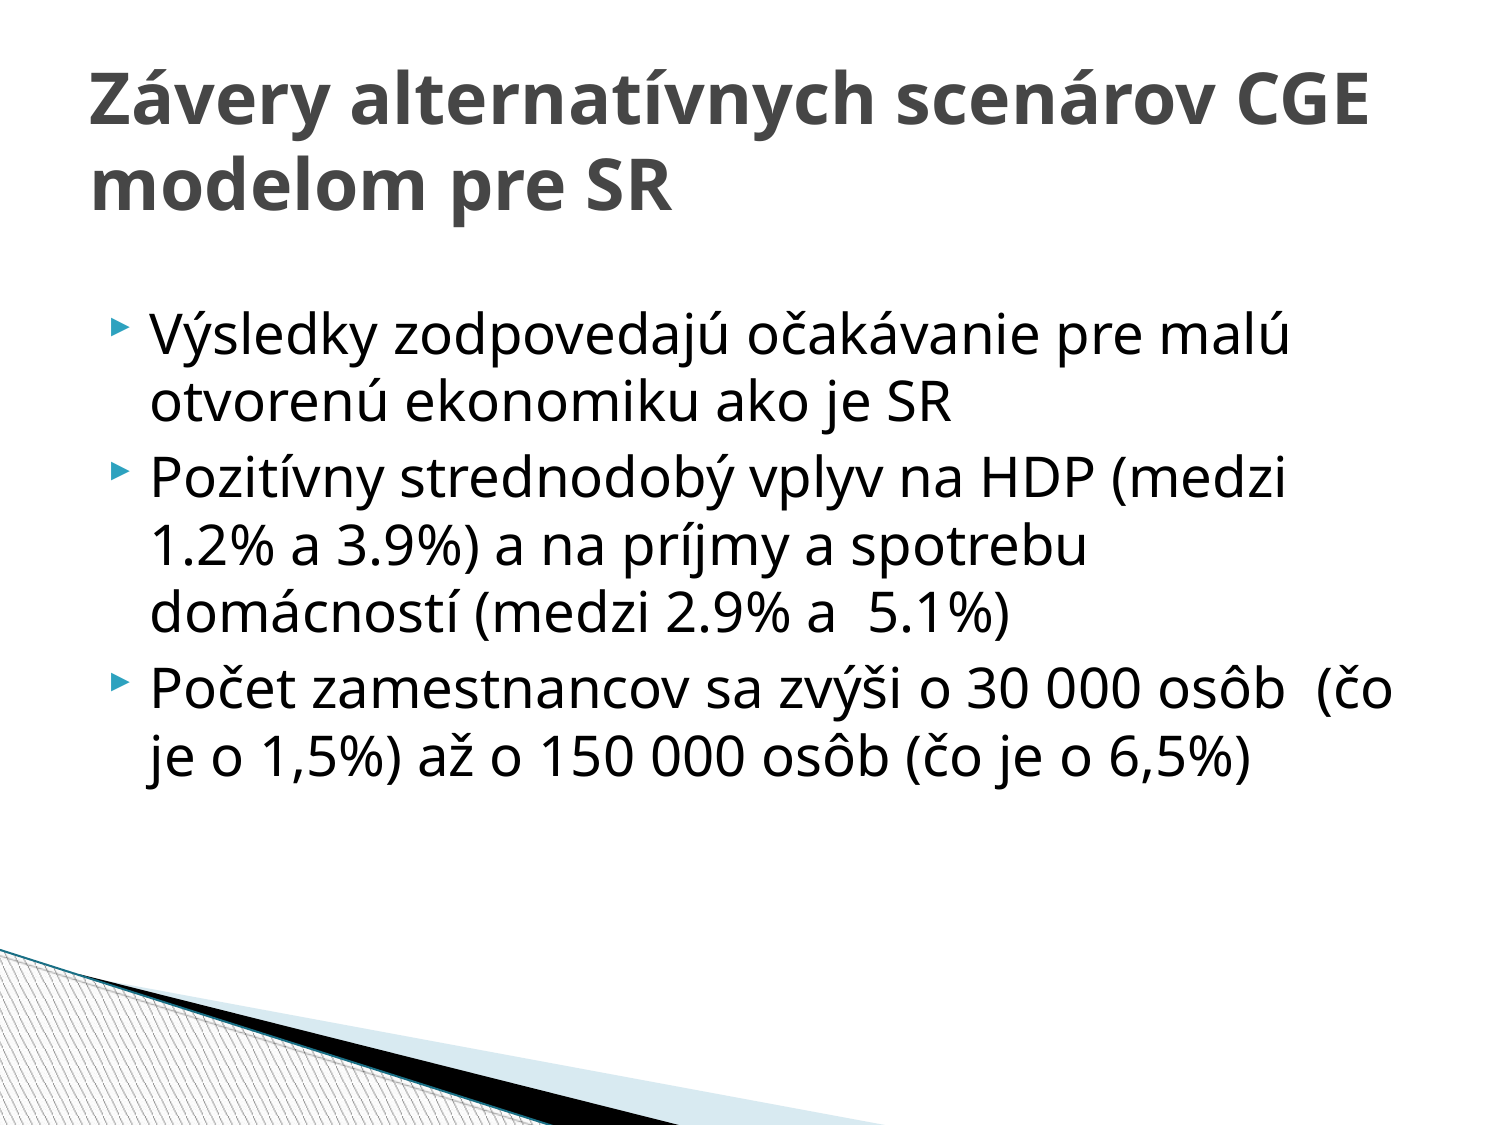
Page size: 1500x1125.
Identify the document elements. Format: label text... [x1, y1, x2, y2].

title Závery alternatívnych scenárov CGE modelom pre SR [75, 45, 1425, 233]
picture [0, 952, 543, 1125]
list Výsledky zodpovedajú očakávanie pre malú otvorenú ekonomiku ako je SR Pozitívny strednodobý vplyv na HDP (medzi 1.2% a 3.9%) a na príjmy a spotrebu domácností (medzi 2.9% a 5.1%) Počet zamestnancov sa zvýši o 30 000 osôb (čo je o 1,5%) až o 150 000 osôb (čo je o 6,5%) [75, 290, 1425, 986]
